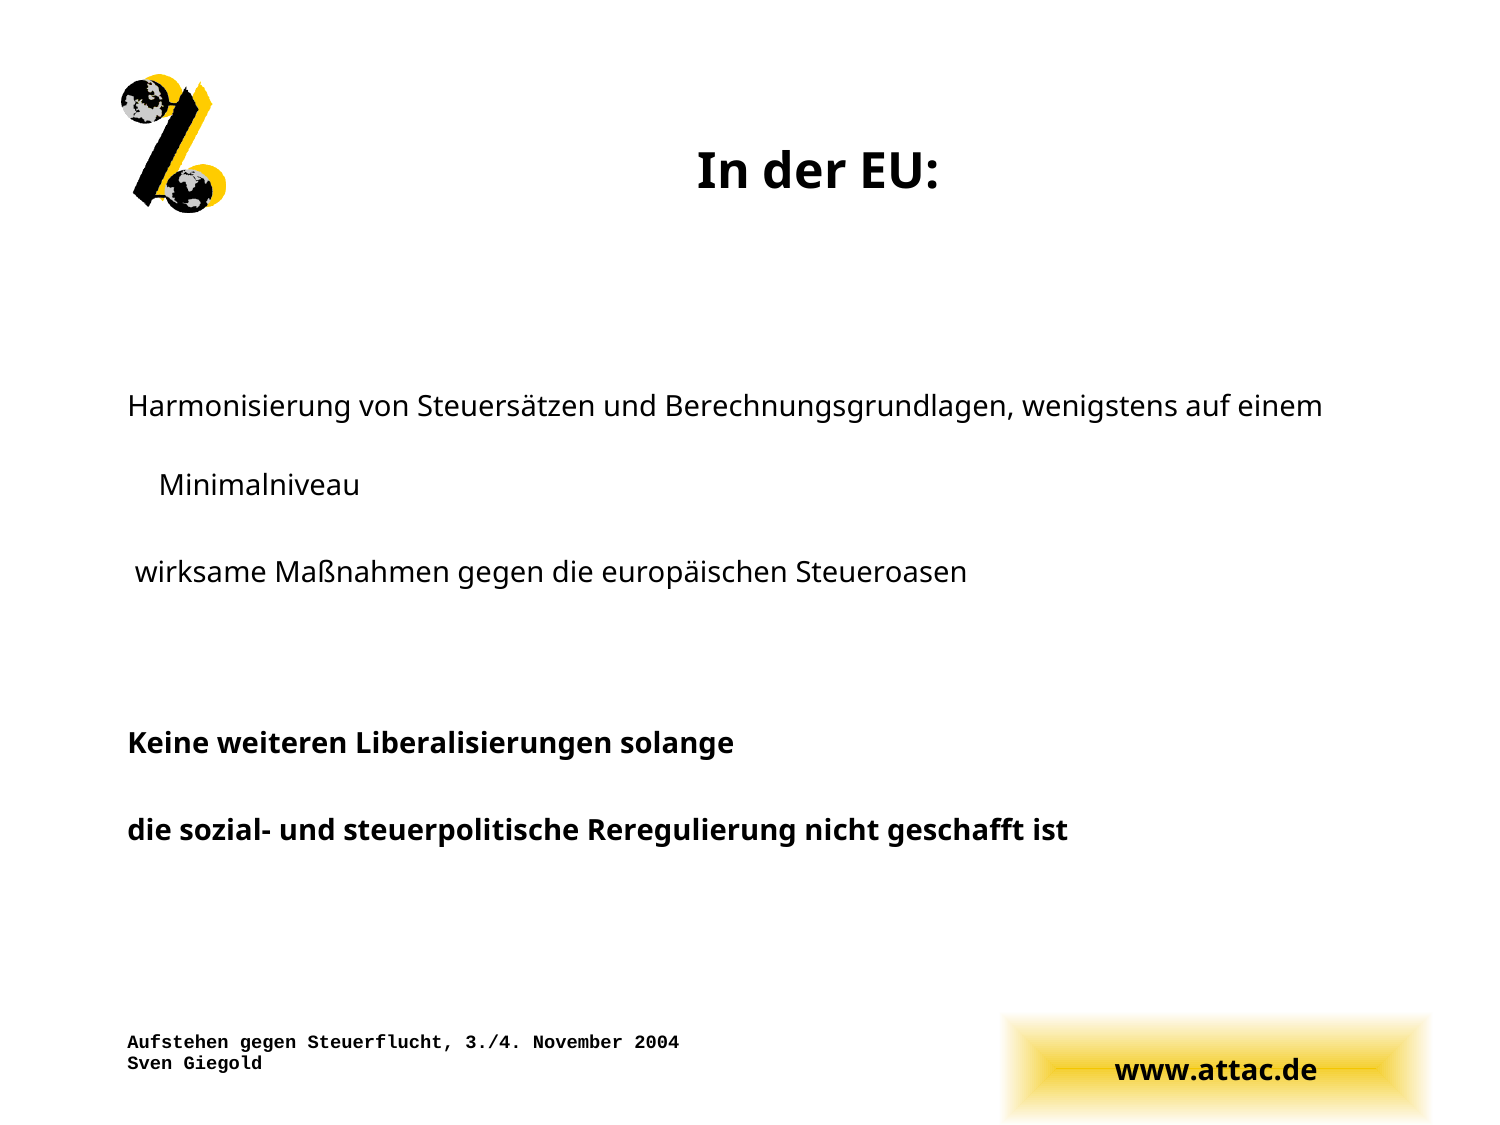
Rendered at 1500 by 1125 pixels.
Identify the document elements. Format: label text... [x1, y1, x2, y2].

list Harmonisierung von Steuersätzen und Berechnungsgrundlagen, wenigstens auf einem Minimalniveau wirksame Maßnahmen gegen die europäischen Steueroasen [112, 337, 1388, 648]
text_box Keine weiteren Liberalisierungen solange die sozial- und steuerpolitische Reregulierung nicht geschafft ist [112, 674, 1388, 915]
picture [121, 74, 226, 213]
title In der EU: [312, 74, 1325, 263]
